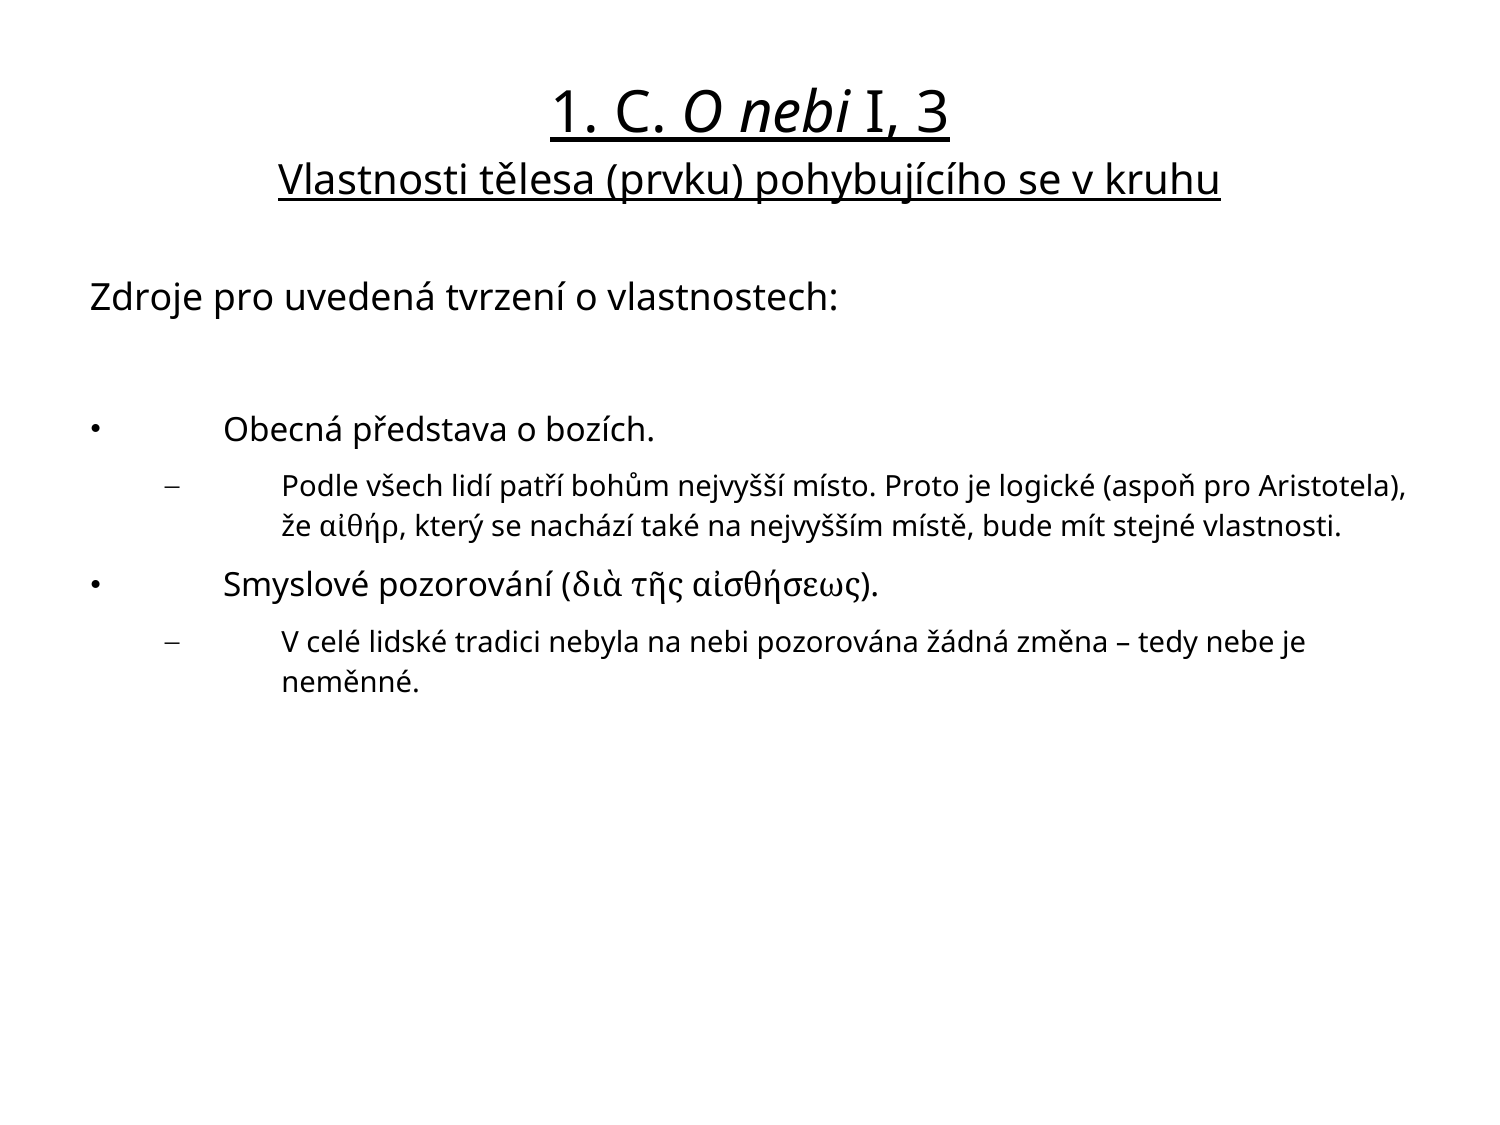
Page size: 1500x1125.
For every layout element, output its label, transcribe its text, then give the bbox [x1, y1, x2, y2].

title 1. C. O nebi I, 3 Vlastnosti tělesa (prvku) pohybujícího se v kruhu [75, 45, 1426, 233]
list Zdroje pro uvedená tvrzení o vlastnostech: Obecná představa o bozích. Podle všech lidí patří bohům nejvyšší místo. Proto je logické (aspoň pro Aristotela), že αἰθήρ, který se nachází také na nejvyšším místě, bude mít stejné vlastnosti. Smyslové pozorování (διὰ τῆς αἰσθήσεως). V celé lidské tradici nebyla na nebi pozorována žádná změna – tedy nebe je neměnné. [75, 262, 1426, 1006]
